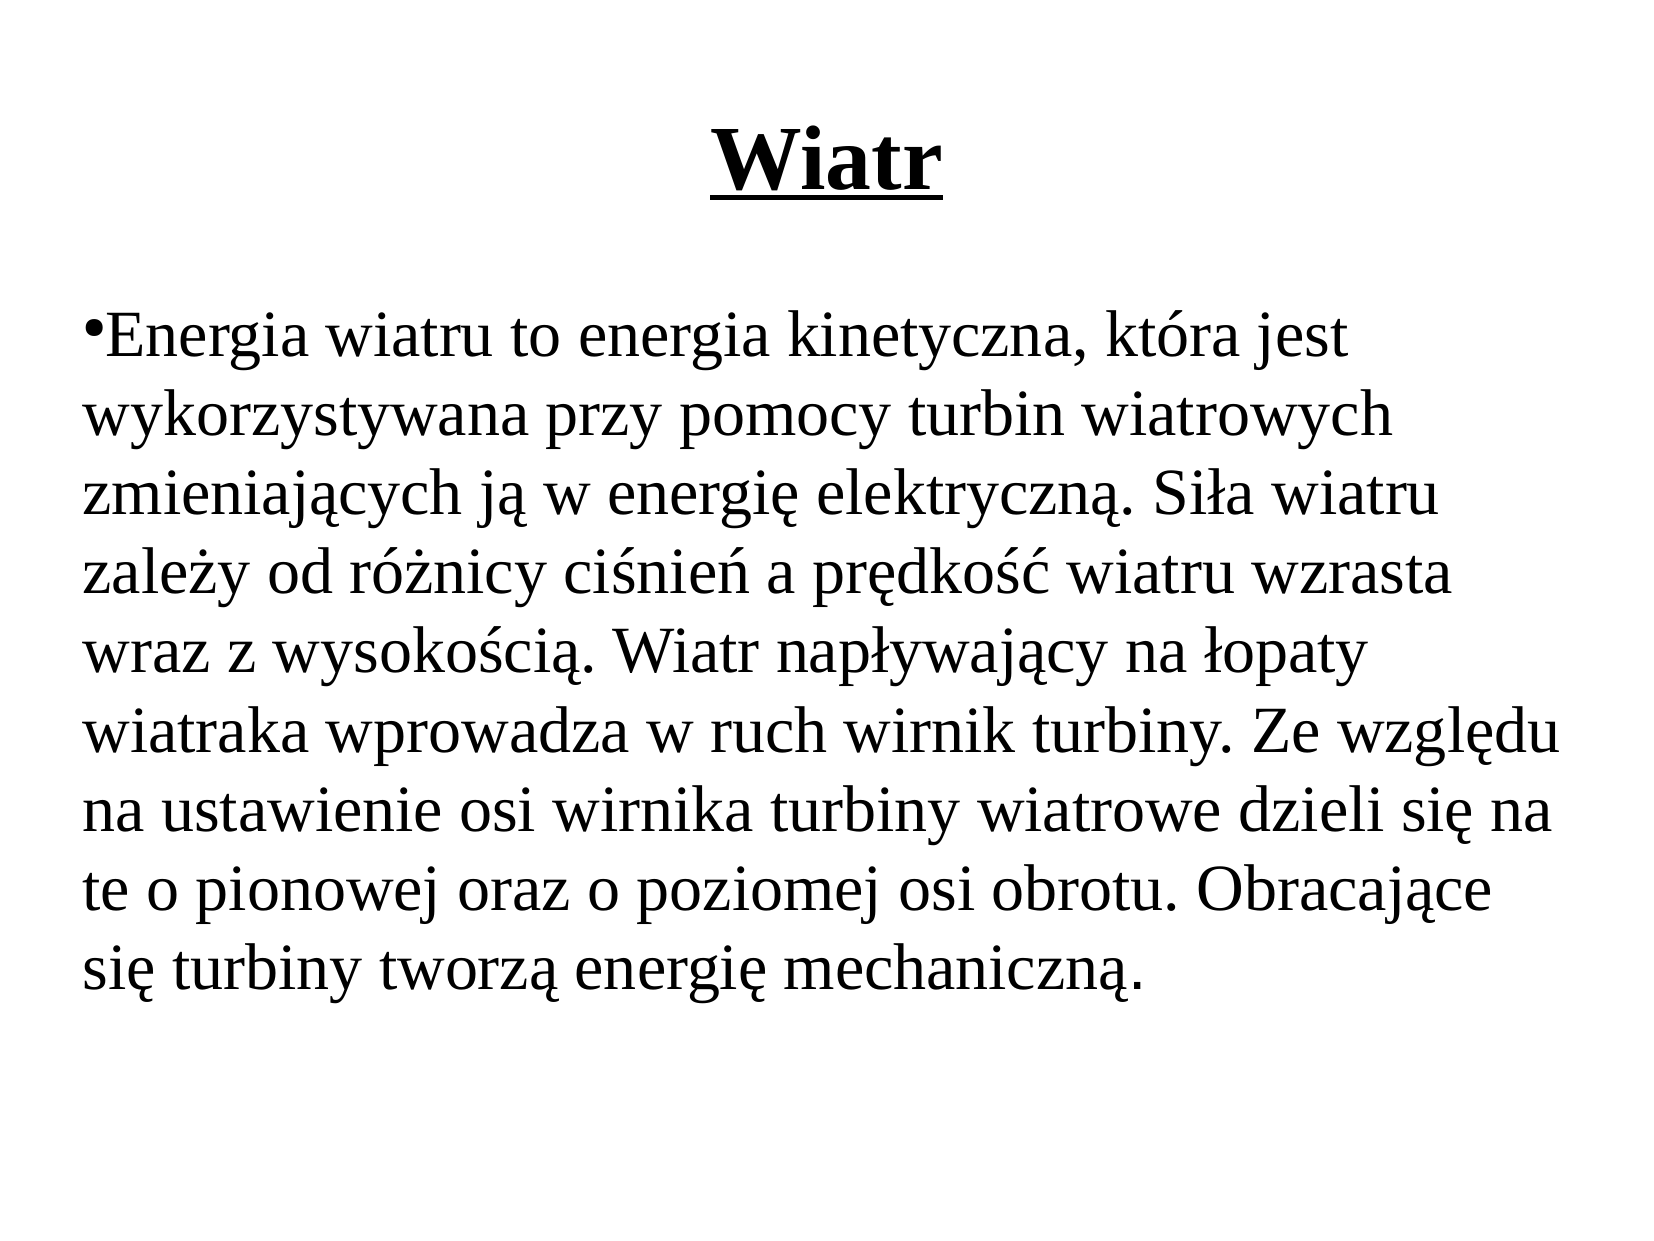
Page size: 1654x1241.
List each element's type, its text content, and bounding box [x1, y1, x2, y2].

title Wiatr [82, 49, 1571, 257]
list Energia wiatru to energia kinetyczna, która jest wykorzystywana przy pomocy turbin wiatrowych zmieniających ją w energię elektryczną. Siła wiatru zależy od różnicy ciśnień a prędkość wiatru wzrasta wraz z wysokością. Wiatr napływający na łopaty wiatraka wprowadza w ruch wirnik turbiny. Ze względu na ustawienie osi wirnika turbiny wiatrowe dzieli się na te o pionowej oraz o poziomej osi obrotu. Obracające się turbiny tworzą energię mechaniczną. [82, 290, 1571, 1010]
